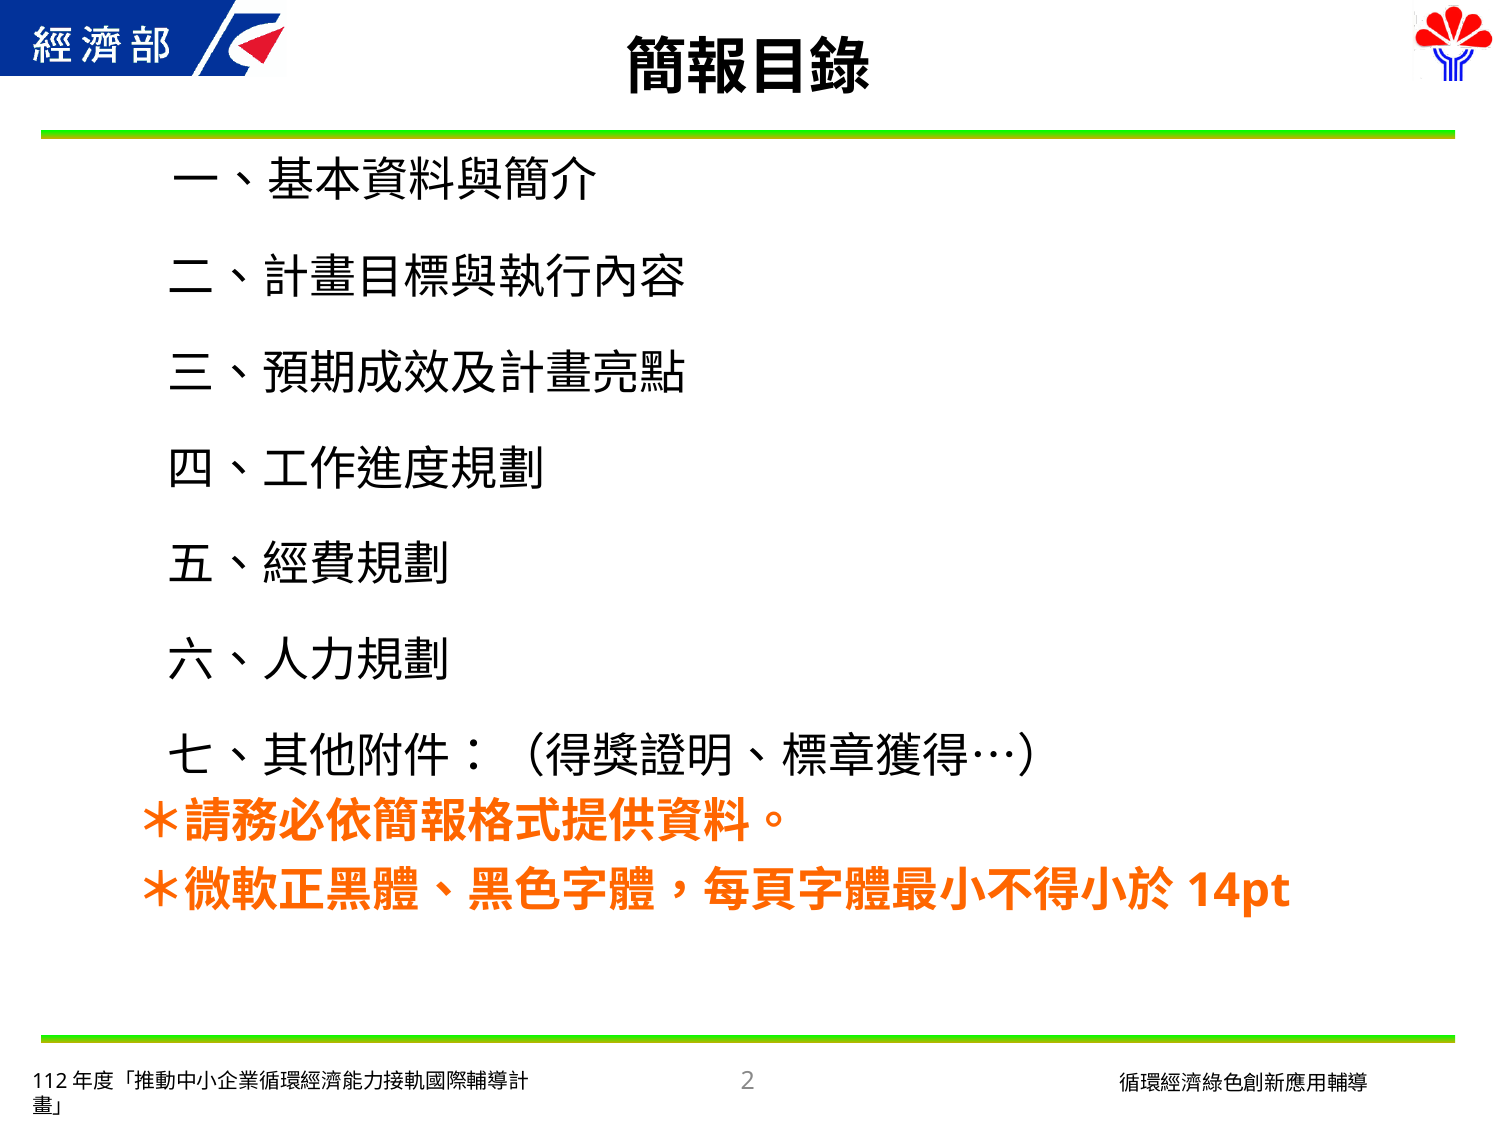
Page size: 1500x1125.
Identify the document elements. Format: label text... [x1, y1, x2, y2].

text_box 2 [572, 1051, 923, 1112]
title 簡報目錄 [0, 19, 1497, 109]
list 一、基本資料與簡介 二、計畫目標與執行內容 三、預期成效及計畫亮點 四、工作進度規劃 五、經費規劃 六、人力規劃 七、其他附件：（得獎證明、標章獲得…） ＊請務必依簡報格式提供資料。 ＊微軟正黑體、黑色字體，每頁字體最小不得小於14pt [73, 101, 1424, 928]
